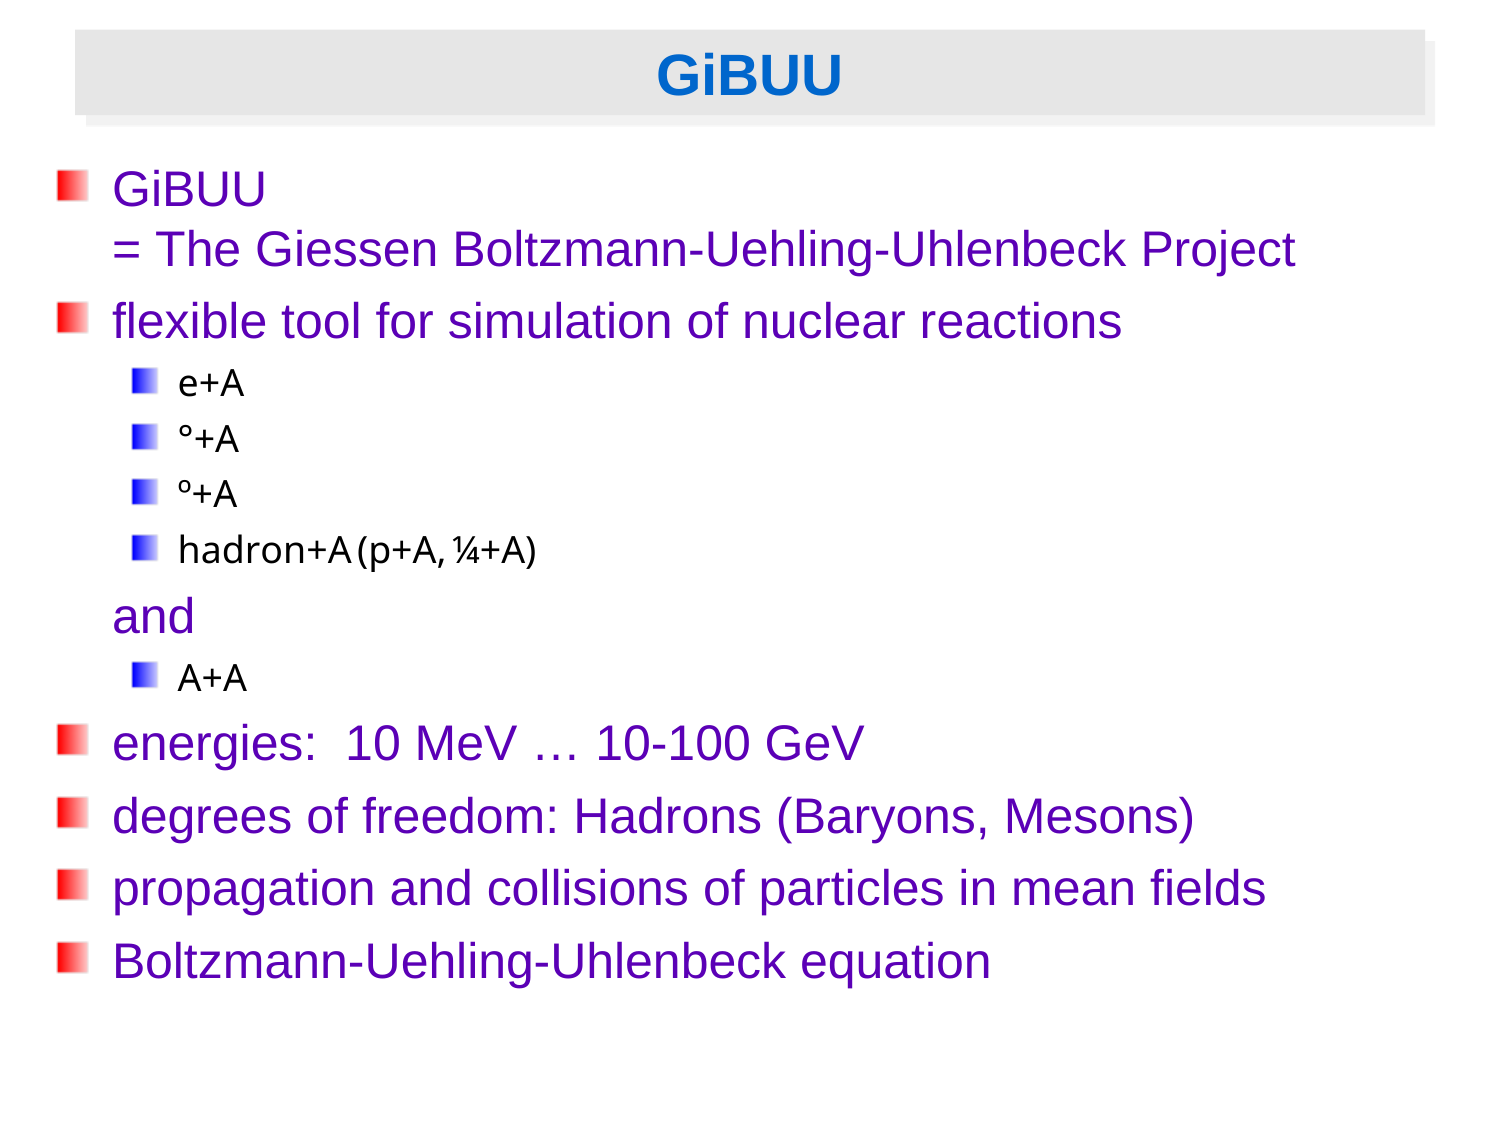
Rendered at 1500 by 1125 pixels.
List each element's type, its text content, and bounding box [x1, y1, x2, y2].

list GiBUU = The Giessen Boltzmann-Uehling-Uhlenbeck Project flexible tool for simulation of nuclear reactions e+A °+A º+A hadron+A (p+A, ¼+A) and A+A energies: 10 MeV … 10-100 GeV degrees of freedom: Hadrons (Baryons, Mesons) propagation and collisions of particles in mean fields Boltzmann-Uehling-Uhlenbeck equation [41, 148, 1459, 1093]
title GiBUU [75, 29, 1426, 116]
